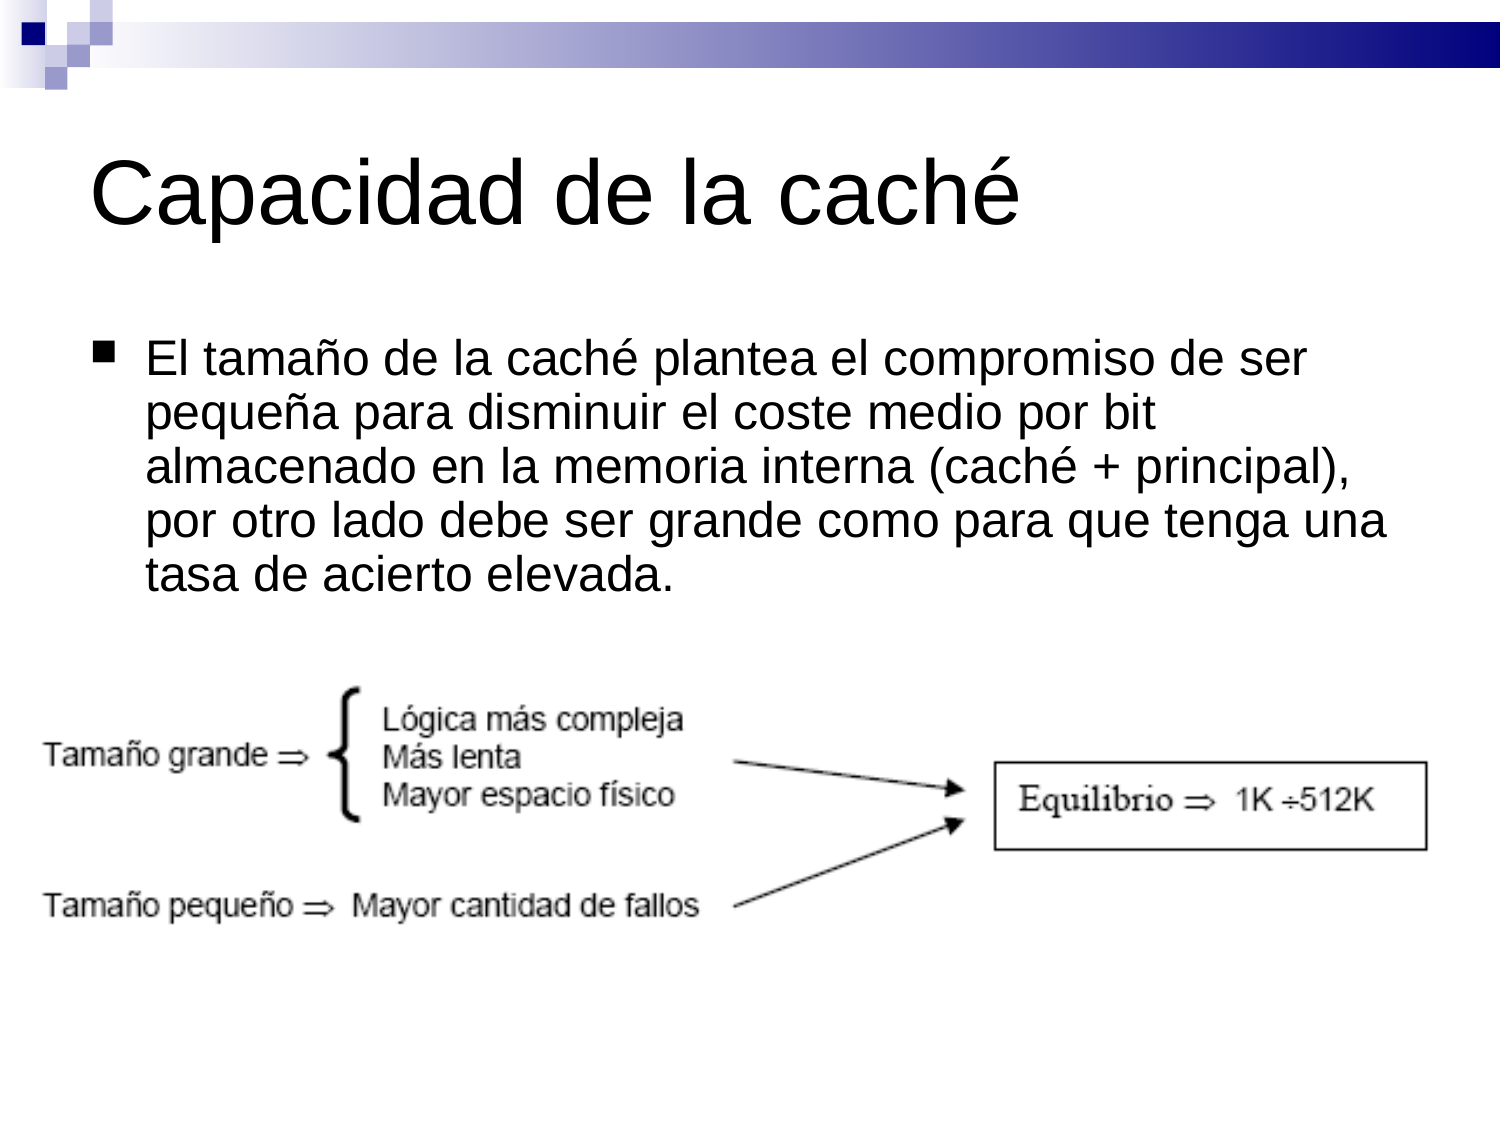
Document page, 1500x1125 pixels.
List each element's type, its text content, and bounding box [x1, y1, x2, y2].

title Capacidad de la caché [75, 75, 1426, 301]
picture [29, 656, 1447, 981]
list El tamaño de la caché plantea el compromiso de ser pequeña para disminuir el coste medio por bit almacenado en la memoria interna (caché + principal), por otro lado debe ser grande como para que tenga una tasa de acierto elevada. [75, 324, 1426, 622]
